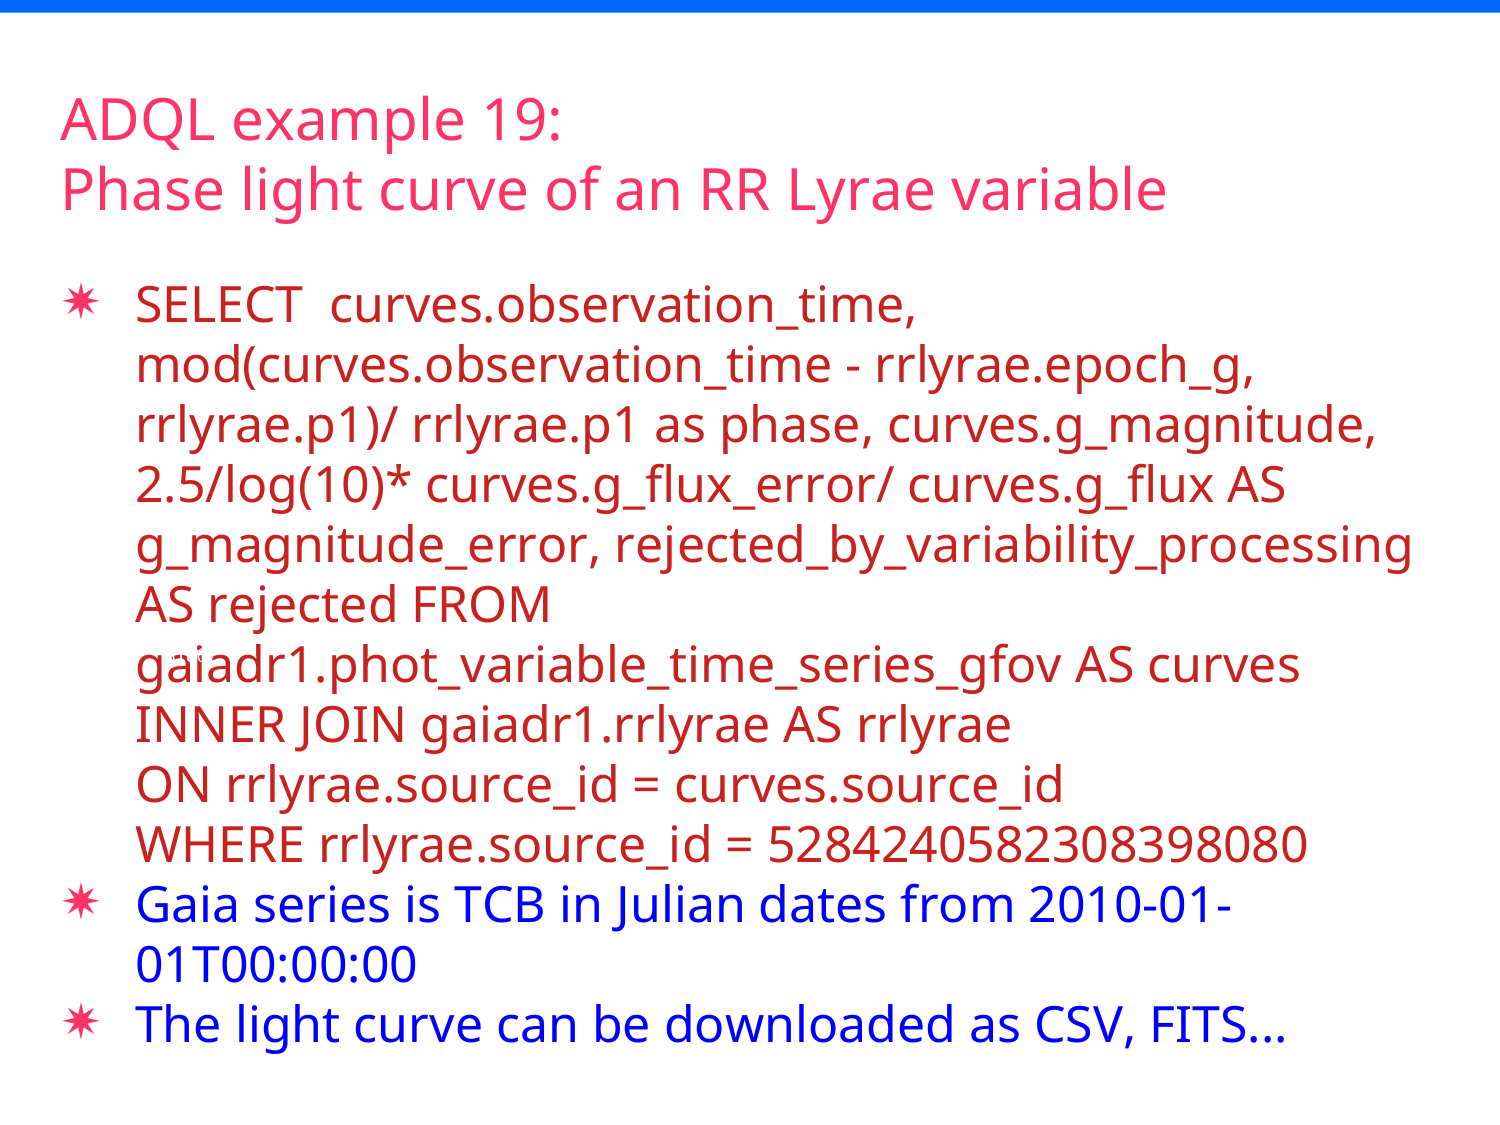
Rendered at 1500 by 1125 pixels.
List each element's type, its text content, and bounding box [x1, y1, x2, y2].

text_box SELECT curves.observation_time, mod(curves.observation_time - rrlyrae.epoch_g, rrlyrae.p1)/ rrlyrae.p1 as phase, curves.g_magnitude, 2.5/log(10)* curves.g_flux_error/ curves.g_flux AS g_magnitude_error, rejected_by_variability_processing AS rejected FROM gaiadr1.phot_variable_time_series_gfov AS curves INNER JOIN gaiadr1.rrlyrae AS rrlyrae ON rrlyrae.source_id = curves.source_id WHERE rrlyrae.source_id = 5284240582308398080 Gaia series is TCB in Julian dates from 2010-01-01T00:00:00 The light curve can be downloaded as CSV, FITS... [45, 230, 1463, 1001]
text_box 81867 [150, 634, 233, 675]
text_box ADQL example 19: Phase light curve of an RR Lyrae variable [45, 75, 1463, 230]
